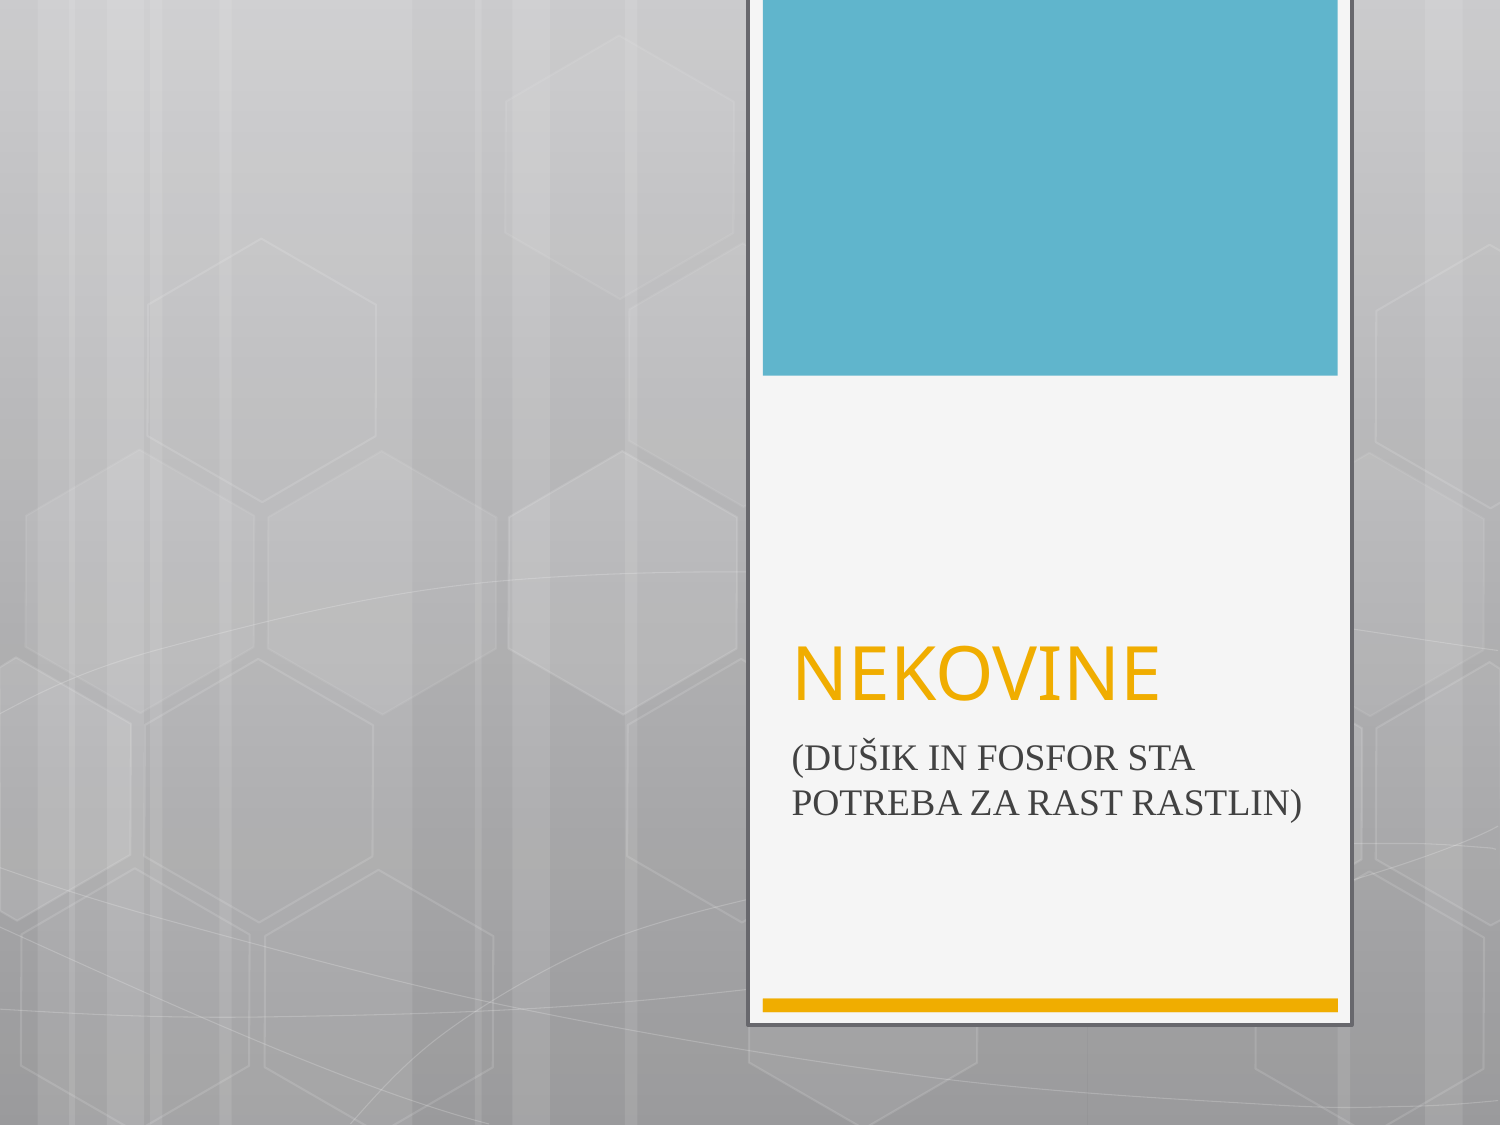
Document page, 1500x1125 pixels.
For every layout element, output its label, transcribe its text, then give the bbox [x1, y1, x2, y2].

title NEKOVINE [776, 444, 1321, 724]
subtitle (DUŠIK IN FOSFOR STA POTREBA ZA RAST RASTLIN) [776, 725, 1320, 932]
